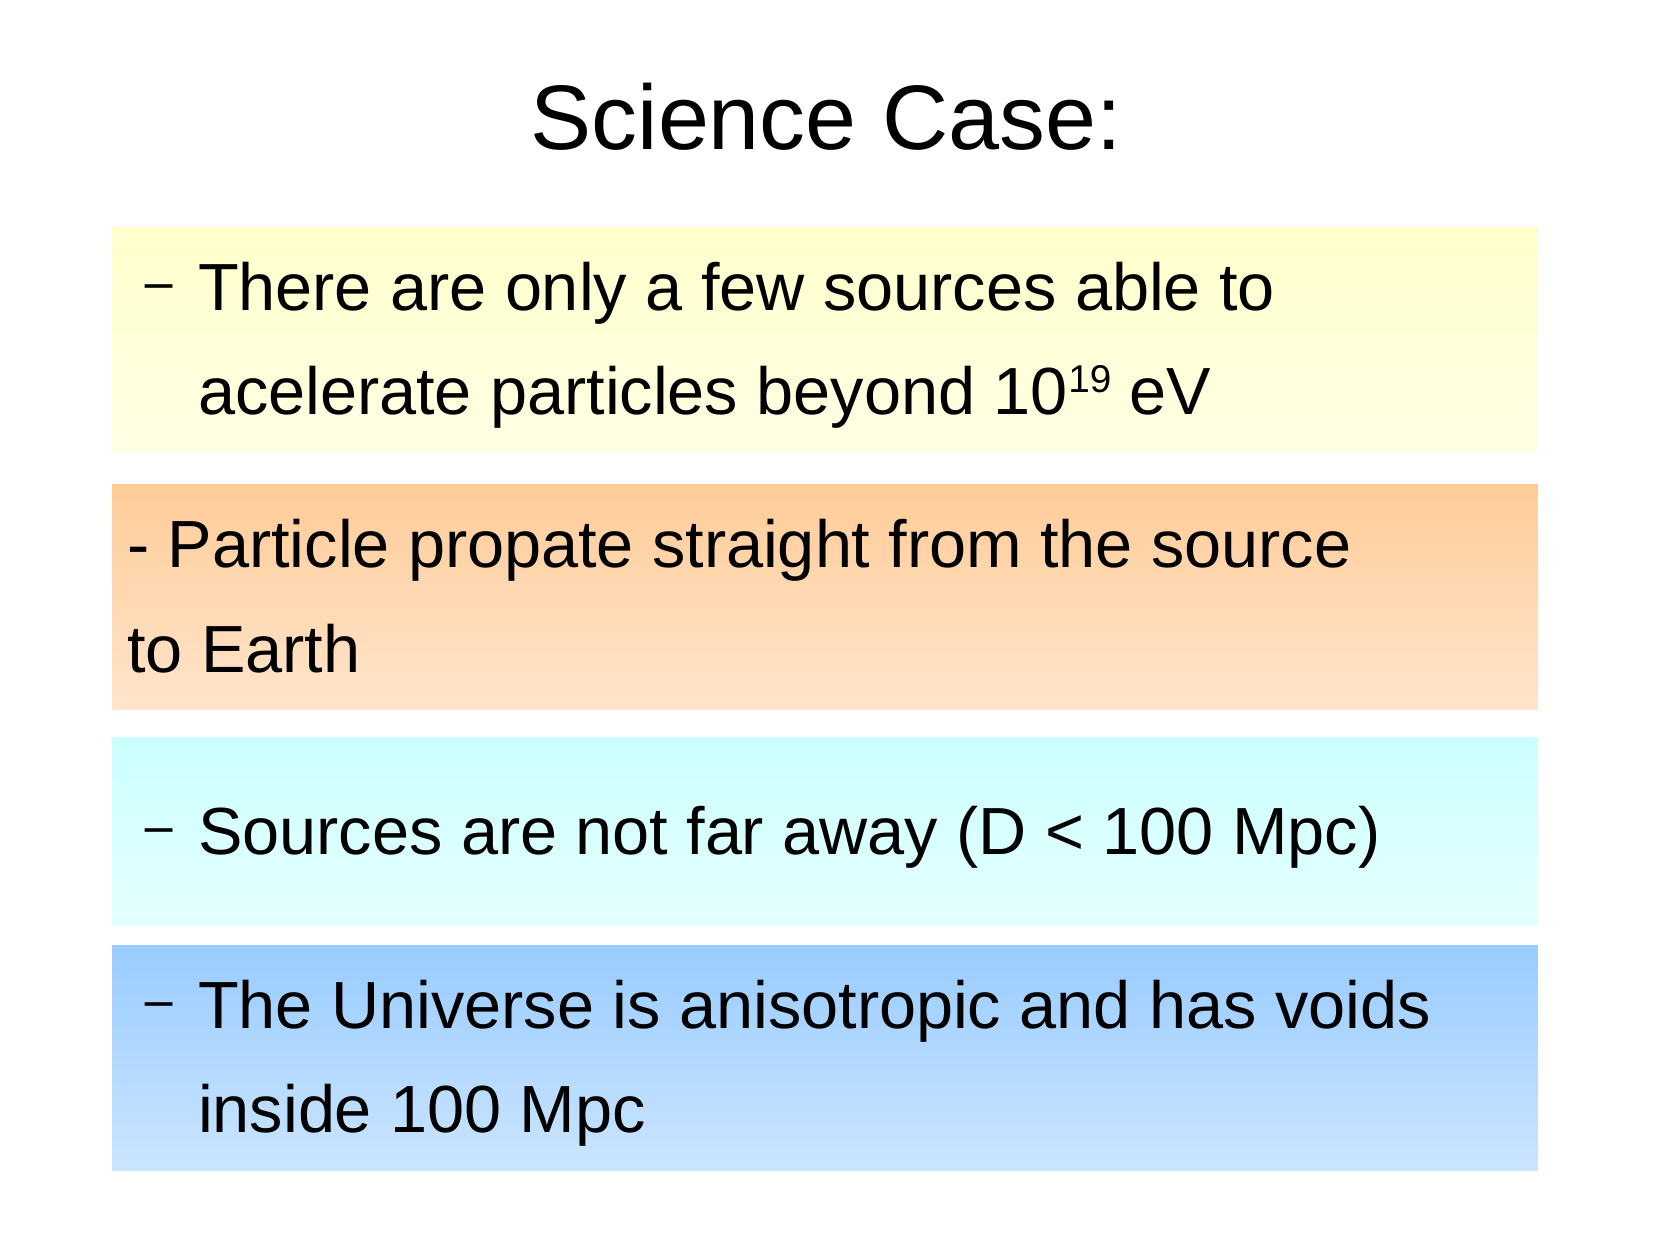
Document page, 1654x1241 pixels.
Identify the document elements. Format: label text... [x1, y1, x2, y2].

text_box There are only a few sources able to acelerate particles beyond 1019 eV [112, 227, 1538, 453]
text_box - Particle propate straight from the source to Earth [112, 484, 1538, 710]
title Science Case: [82, 13, 1571, 222]
text_box The Universe is anisotropic and has voids inside 100 Mpc [112, 945, 1538, 1171]
text_box Sources are not far away (D < 100 Mpc) [112, 737, 1538, 926]
